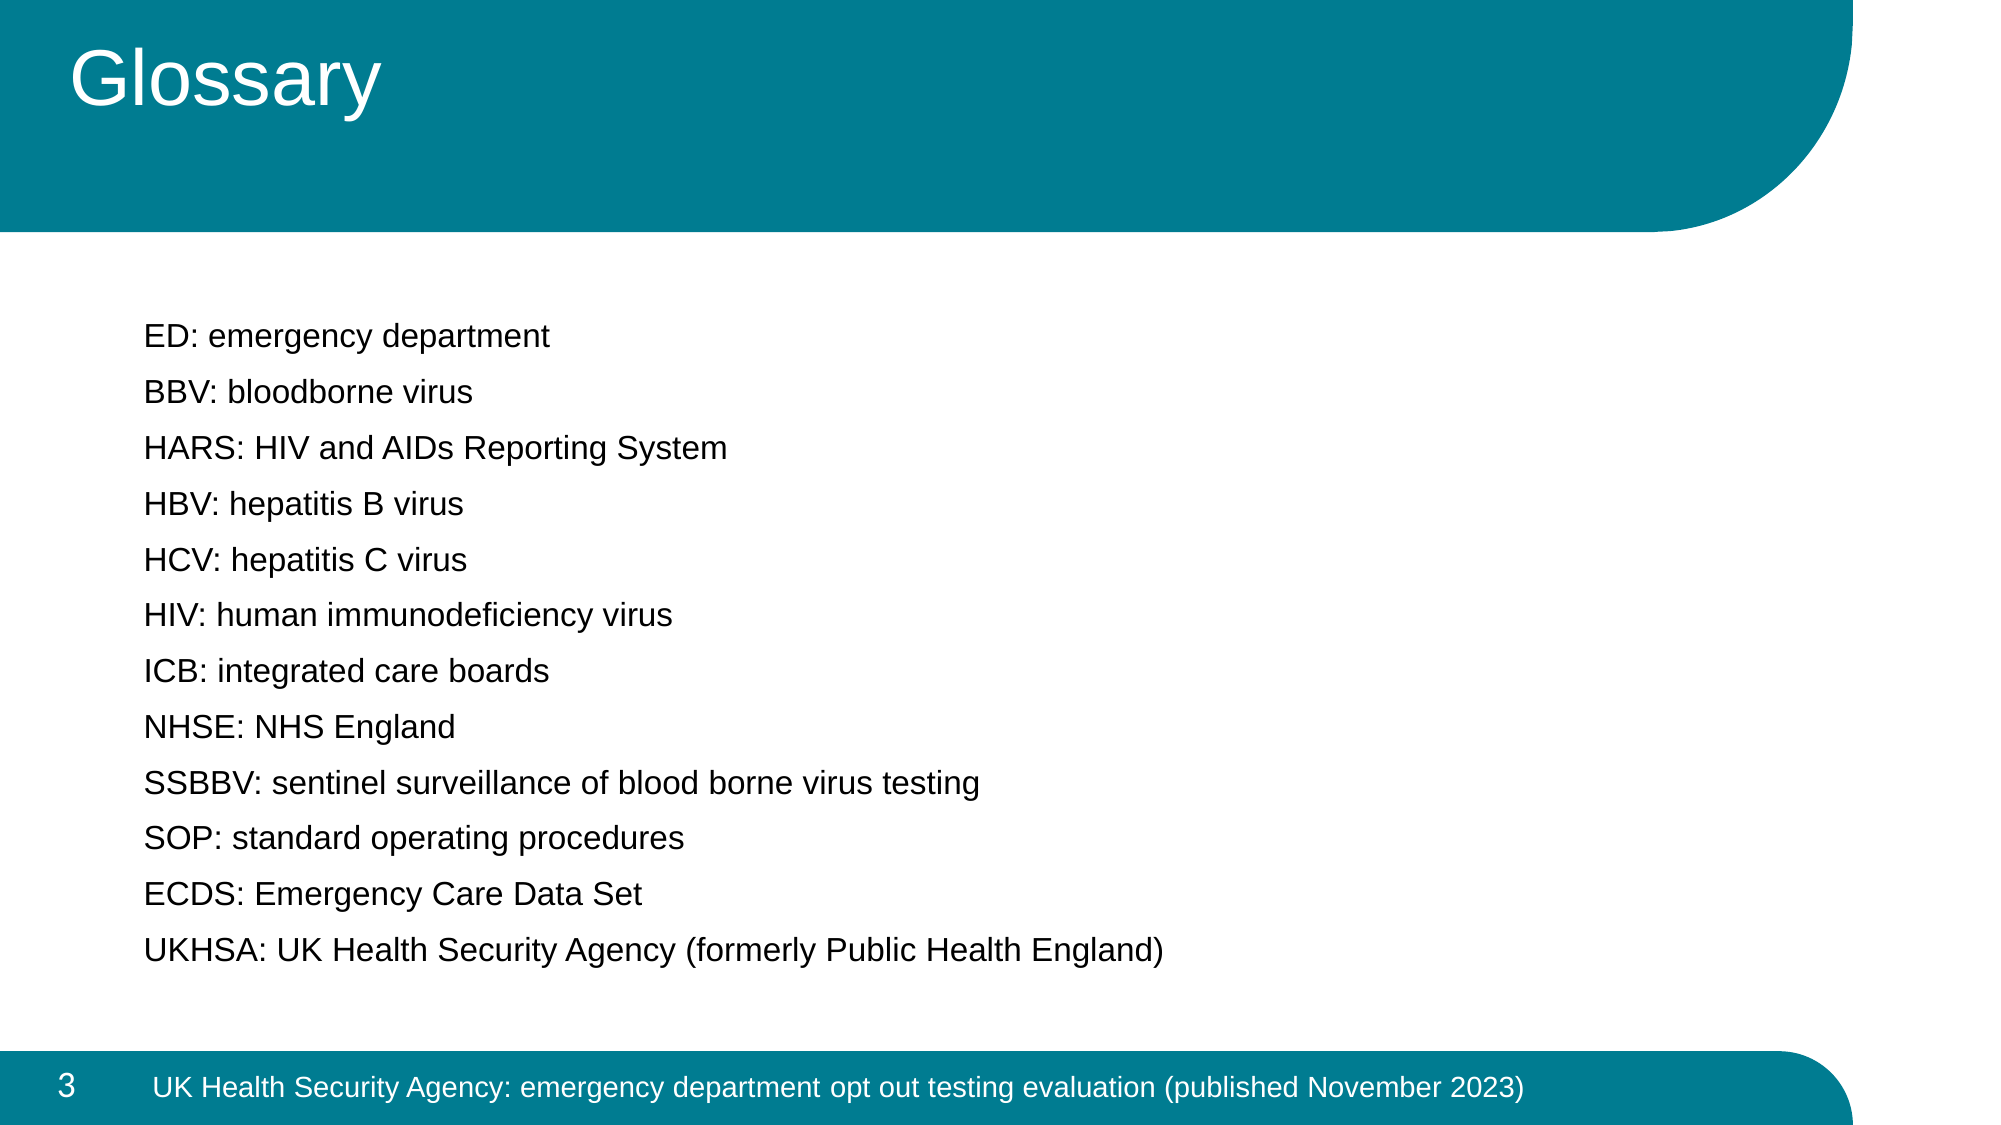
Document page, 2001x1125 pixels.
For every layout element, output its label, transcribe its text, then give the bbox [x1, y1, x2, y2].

list ED: emergency department BBV: bloodborne virus HARS: HIV and AIDs Reporting System HBV: hepatitis B virus HCV: hepatitis C virus HIV: human immunodeficiency virus ICB: integrated care boards NHSE: NHS England SSBBV: sentinel surveillance of blood borne virus testing SOP: standard operating procedures ECDS: Emergency Care Data Set UKHSA: UK Health Security Agency (formerly Public Health England) [54, 291, 1879, 1005]
text_box UK Health Security Agency: emergency department opt out testing evaluation (published November 2023) [137, 1056, 1780, 1116]
title Glossary [54, 29, 1780, 189]
text_box [41, 1053, 153, 1119]
